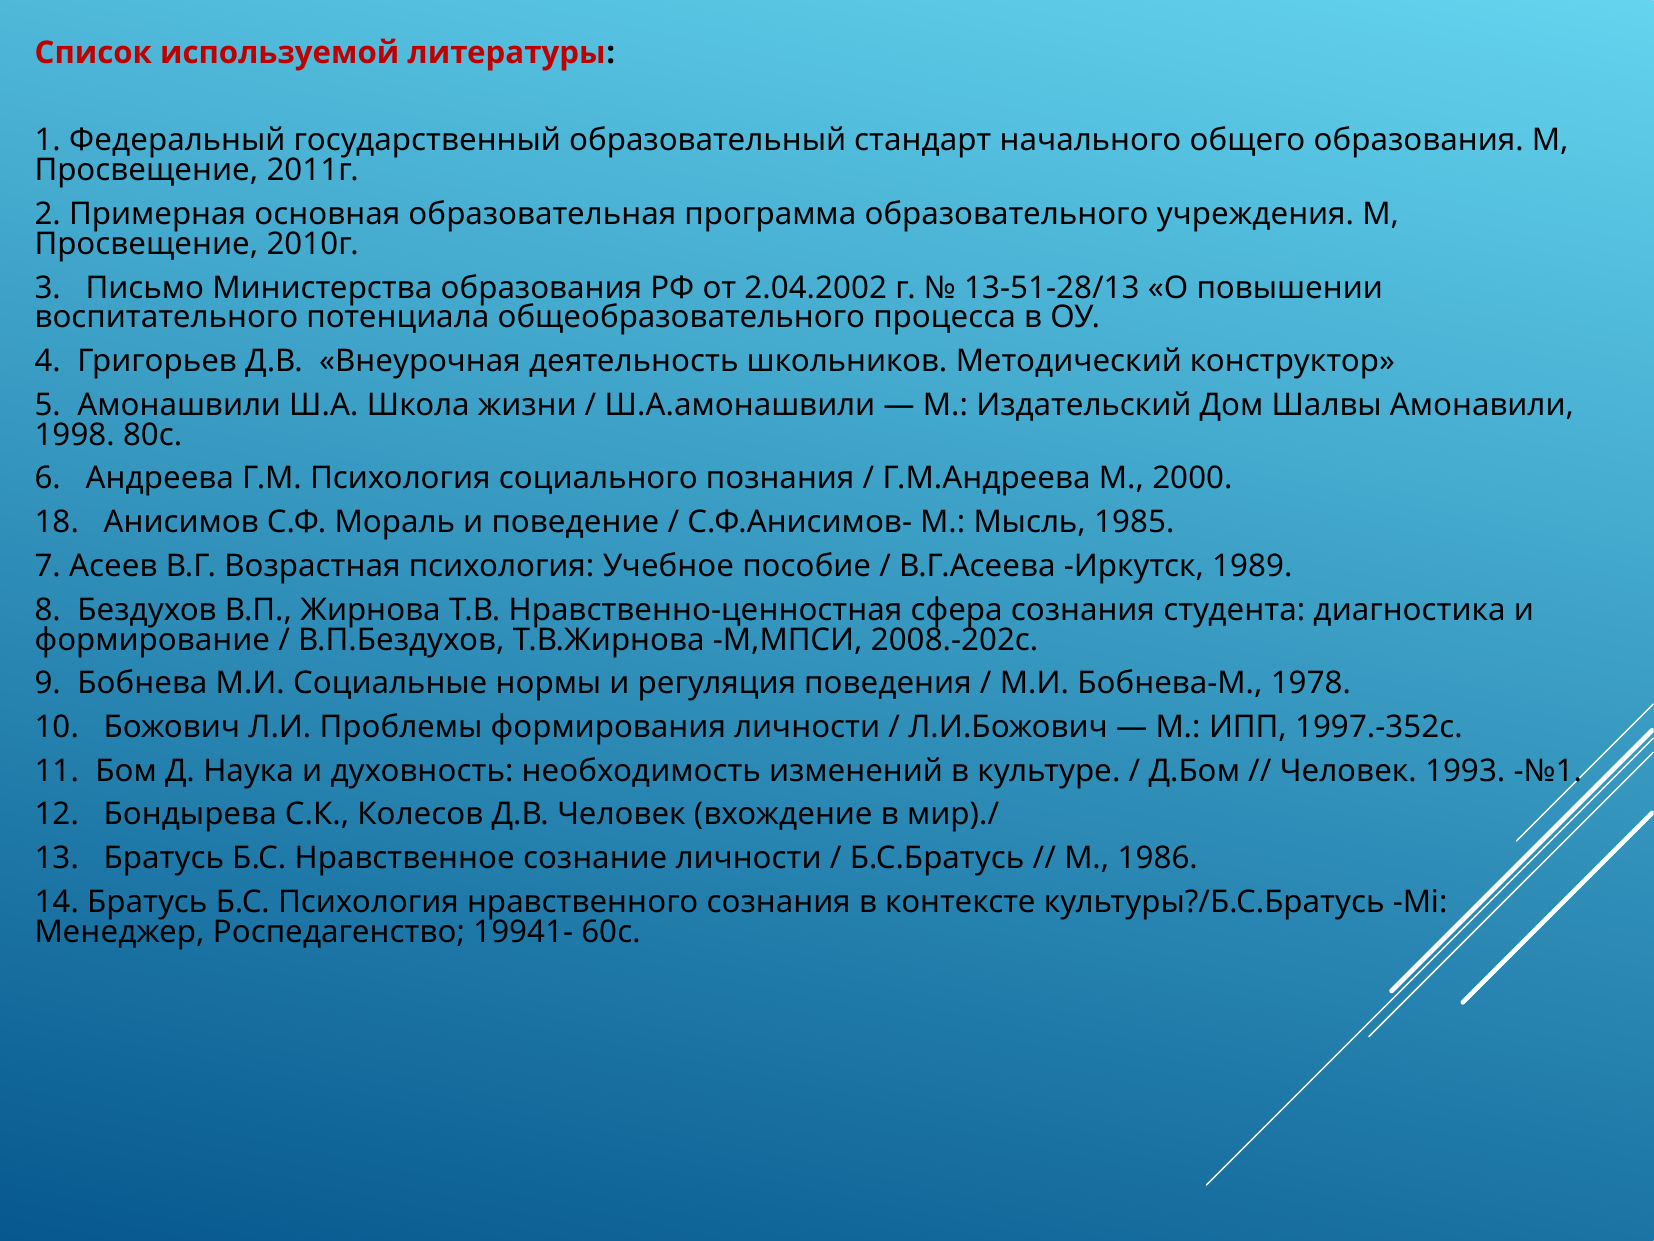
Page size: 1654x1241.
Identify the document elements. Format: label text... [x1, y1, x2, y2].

list Список используемой литературы: 1. Федеральный государственный образовательный стандарт начального общего образования. М, Просвещение, 2011г. 2. Примерная основная образовательная программа образовательного учреждения. М, Просвещение, 2010г. 3. Письмо Министерства образования РФ от 2.04.2002 г. № 13-51-28/13 «О повышении воспитательного потенциала общеобразовательного процесса в ОУ. 4. Григорьев Д.В. «Внеурочная деятельность школьников. Методический конструктор» 5. Амонашвили Ш.А. Школа жизни / Ш.А.амонашвили — М.: Издательский Дом Шалвы Амонавили, 1998. 80с. 6. Андреева Г.М. Психология социального познания / Г.М.Андреева М., 2000. 18. Анисимов С.Ф. Мораль и поведение / С.Ф.Анисимов- М.: Мысль, 1985. 7. Асеев В.Г. Возрастная психология: Учебное пособие / В.Г.Асеева -Иркутск, 1989. 8. Бездухов В.П., Жирнова Т.В. Нравственно-ценностная сфера сознания студента: диагностика и формирование / В.П.Бездухов, Т.В.Жирнова -М,МПСИ, 2008.-202с. 9. Бобнева М.И. Социальные нормы и регуляция поведения / М.И. Бобнева-М., 1978. 10. Божович Л.И. Проблемы формирования личности / Л.И.Божович — М.: ИПП, 1997.-352с. 11. Бом Д. Наука и духовность: необходимость изменений в культуре. / Д.Бом // Человек. 1993. -№1. 12. Бондырева С.К., Колесов Д.В. Человек (вхождение в мир)./ 13. Братусь Б.С. Нравственное сознание личности / Б.С.Братусь // М., 1986. 14. Братусь Б.С. Психология нравственного сознания в контексте культуры?/Б.С.Братусь -Mi: Менеджер, Роспедагенство; 19941- 60с. [19, 31, 1609, 1210]
